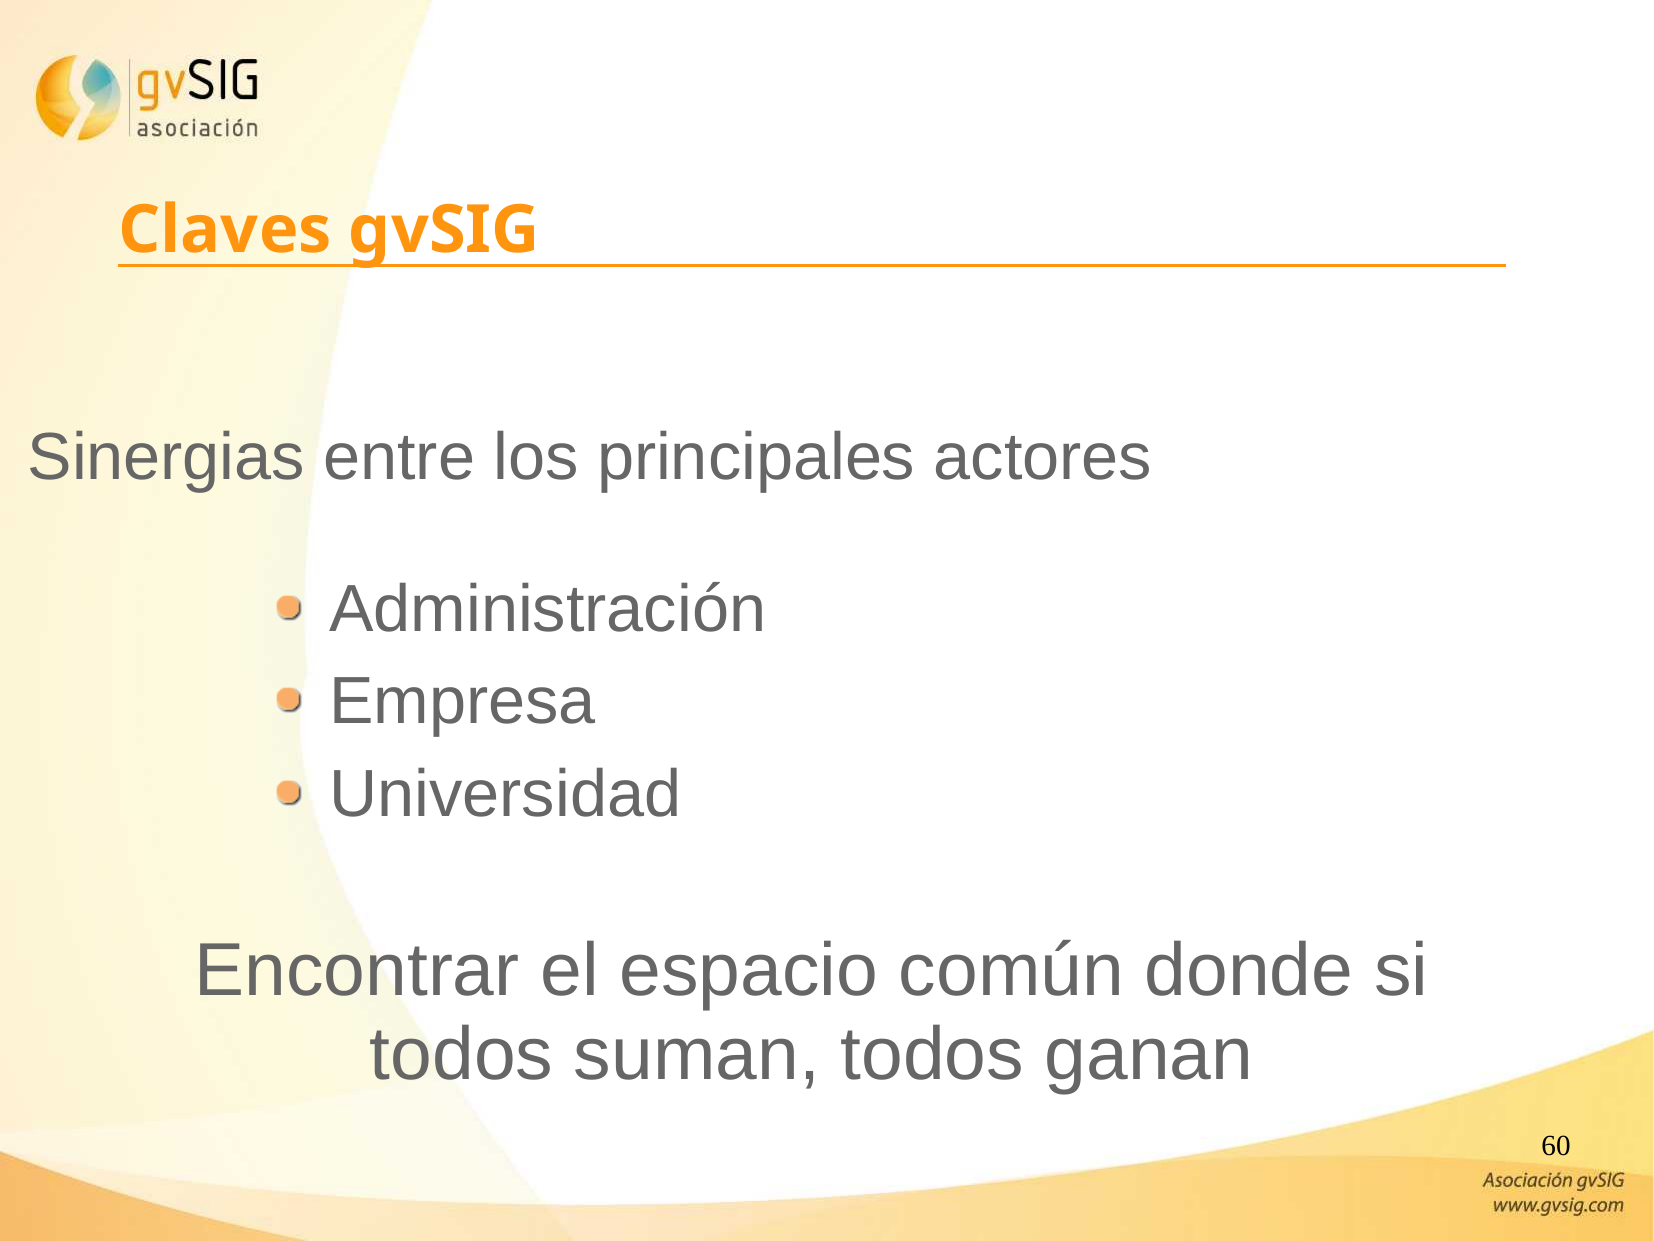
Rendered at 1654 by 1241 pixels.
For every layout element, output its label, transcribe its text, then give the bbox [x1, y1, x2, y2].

title Claves gvSIG [118, 177, 1607, 276]
text_box Sinergias entre los principales actores Administración Empresa Universidad [12, 374, 1644, 801]
text_box Encontrar el espacio común donde si todos suman, todos ganan [118, 920, 1506, 1103]
picture [0, 0, 1654, 1241]
